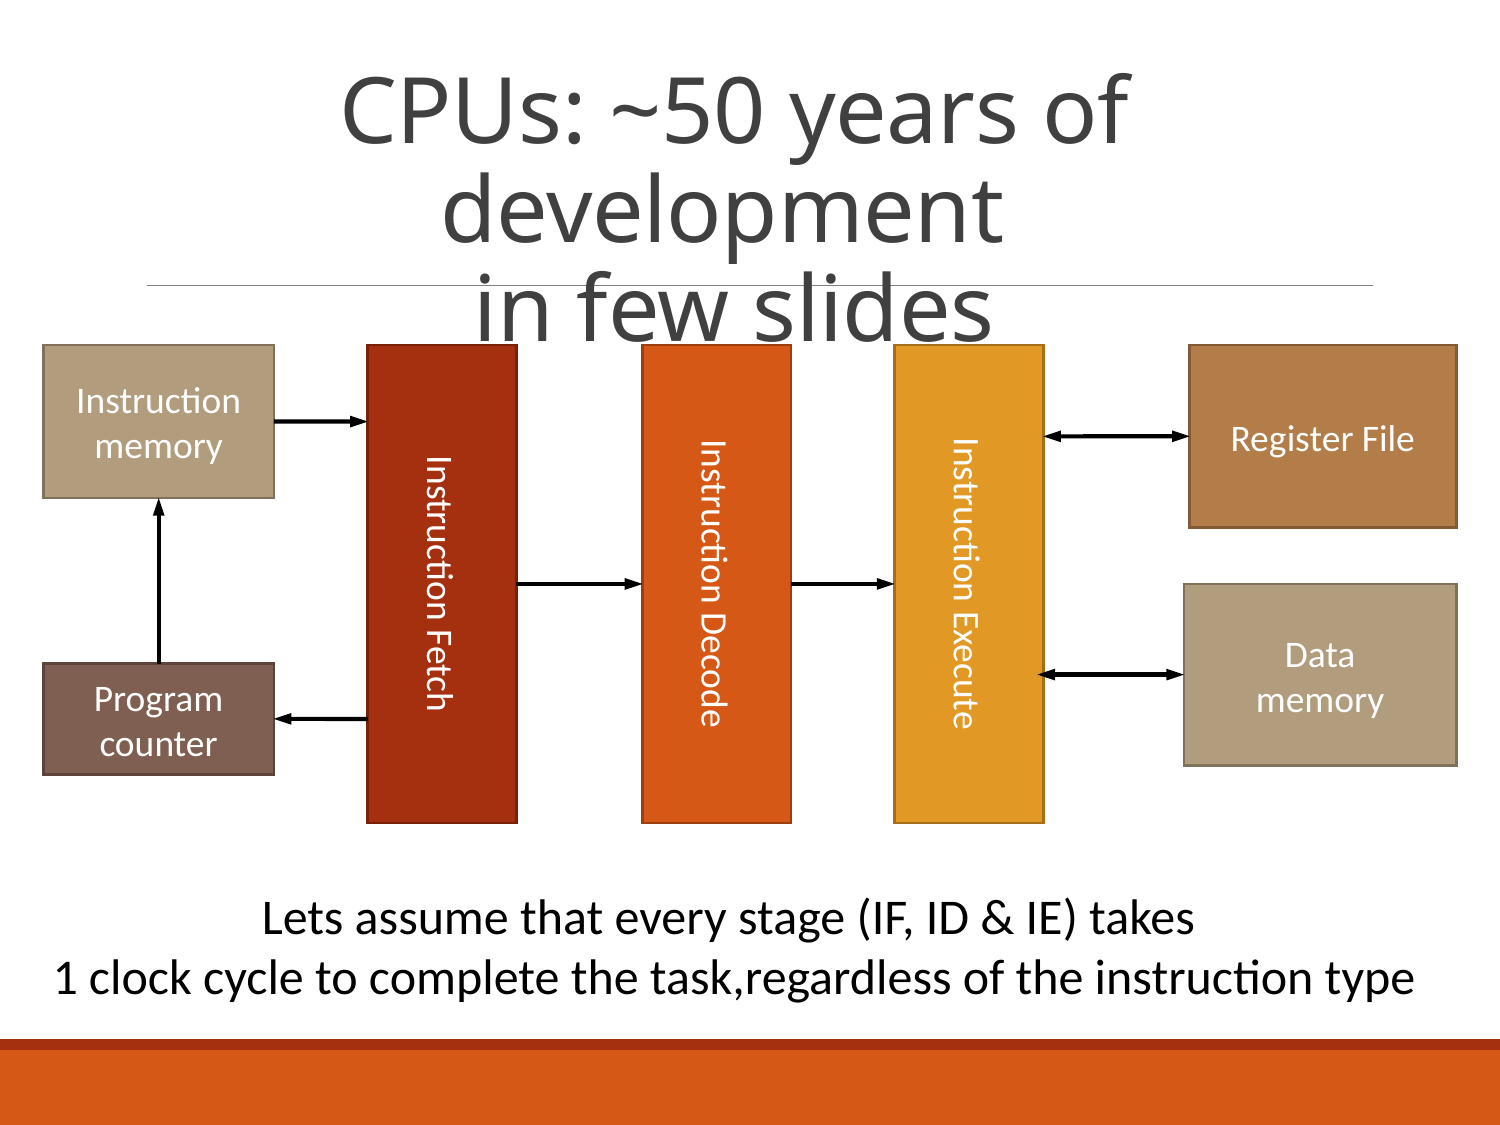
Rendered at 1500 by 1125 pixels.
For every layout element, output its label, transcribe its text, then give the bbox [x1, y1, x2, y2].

text_box Lets assume that every stage (IF, ID & IE) takes 1 clock cycle to complete the task,regardless of the instruction type [36, 876, 1432, 1013]
text_box Instruction Execute [895, 345, 1043, 823]
text_box Instruction Fetch [368, 345, 516, 823]
text_box Program counter [44, 664, 274, 774]
text_box Instruction memory [44, 345, 274, 498]
text_box Data memory [1184, 584, 1457, 765]
text_box Register File [1190, 345, 1456, 528]
text_box CPUs: ~50 years of development in few slides [59, 64, 1409, 205]
text_box Instruction Decode [642, 345, 791, 823]
